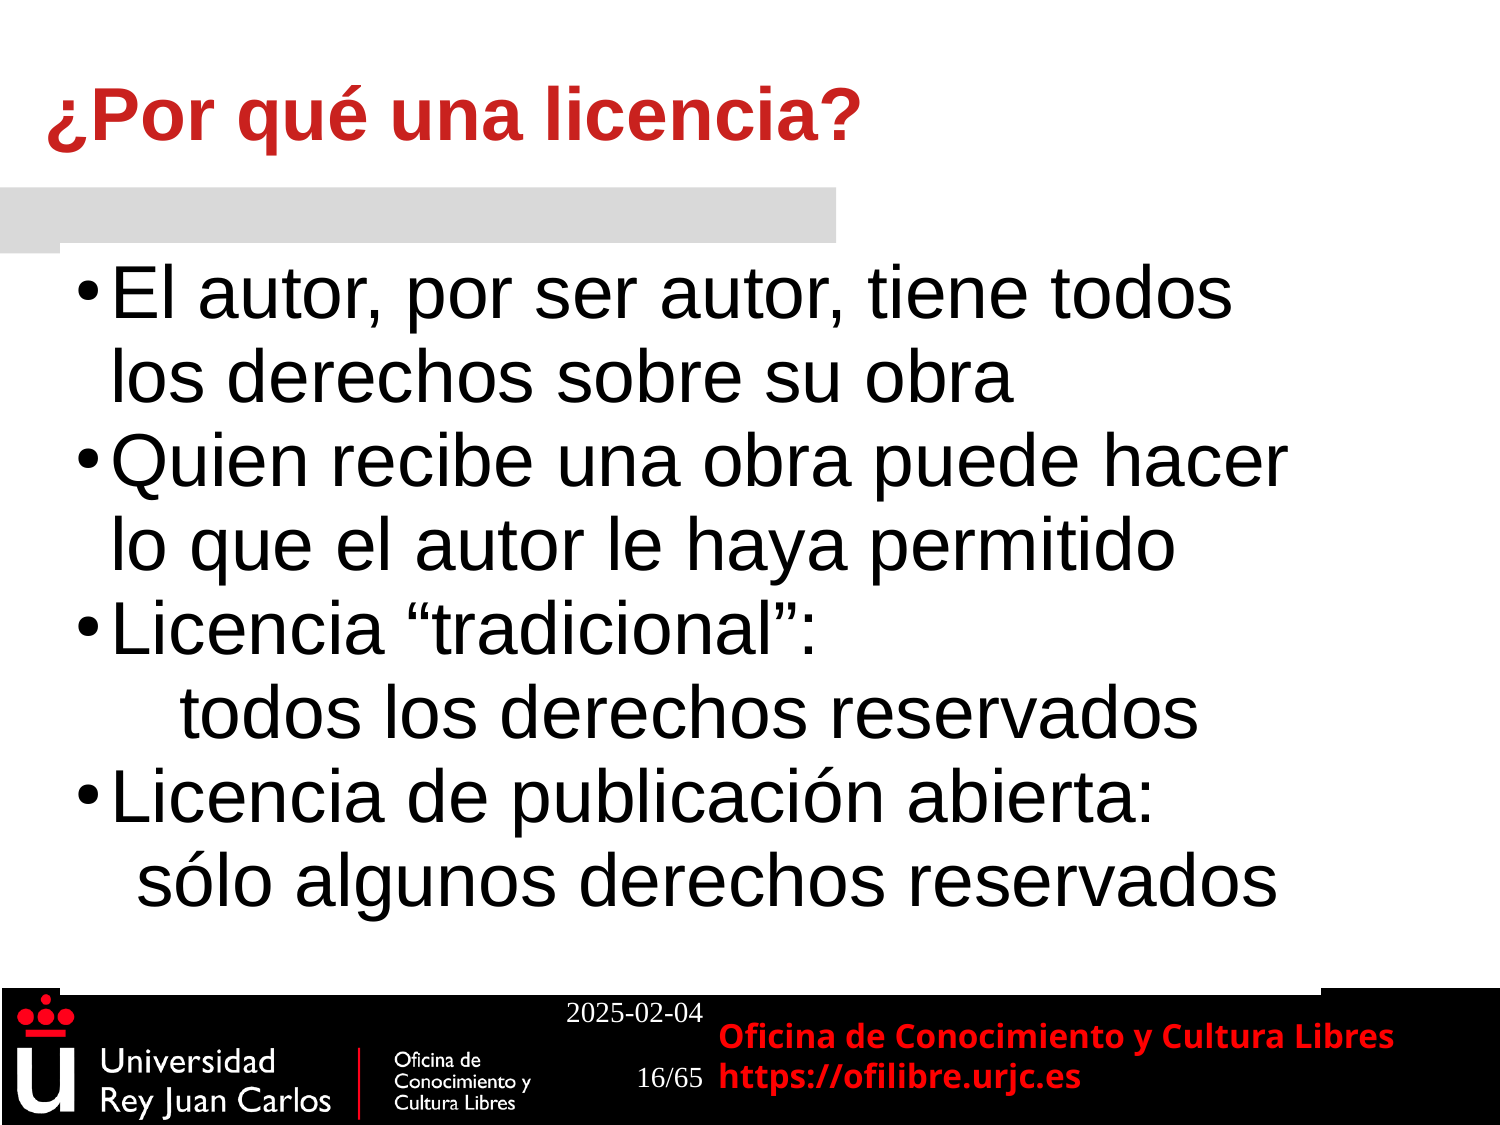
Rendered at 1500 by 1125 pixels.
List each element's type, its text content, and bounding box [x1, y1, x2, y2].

text_box El autor, por ser autor, tiene todos los derechos sobre su obra Quien recibe una obra puede hacer lo que el autor le haya permitido Licencia “tradicional”: todos los derechos reservados Licencia de publicación abierta: sólo algunos derechos reservados [60, 243, 1321, 995]
picture [17, 994, 531, 1120]
title [75, 7, 1425, 196]
text_box ¿Por qué una licencia? [30, 64, 1306, 248]
